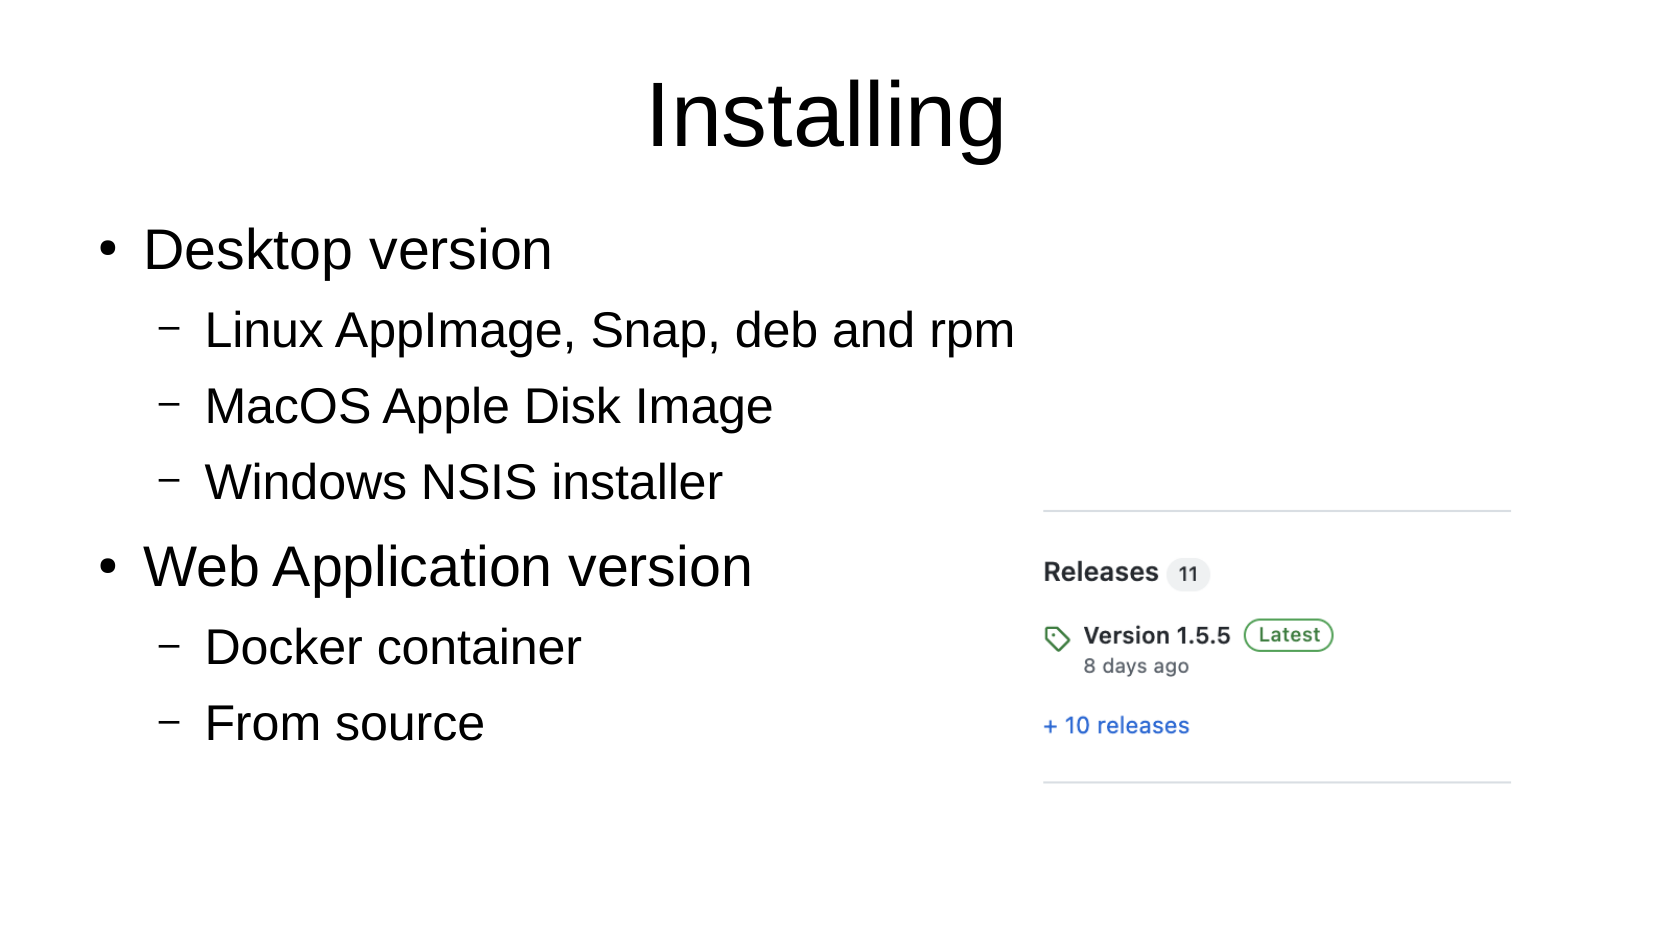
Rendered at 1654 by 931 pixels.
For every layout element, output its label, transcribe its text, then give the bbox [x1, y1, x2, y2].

title Installing [82, 37, 1571, 193]
list Desktop version Linux AppImage, Snap, deb and rpm MacOS Apple Disk Image Windows NSIS installer Web Application version Docker container From source [82, 217, 1571, 758]
picture [1012, 487, 1580, 819]
